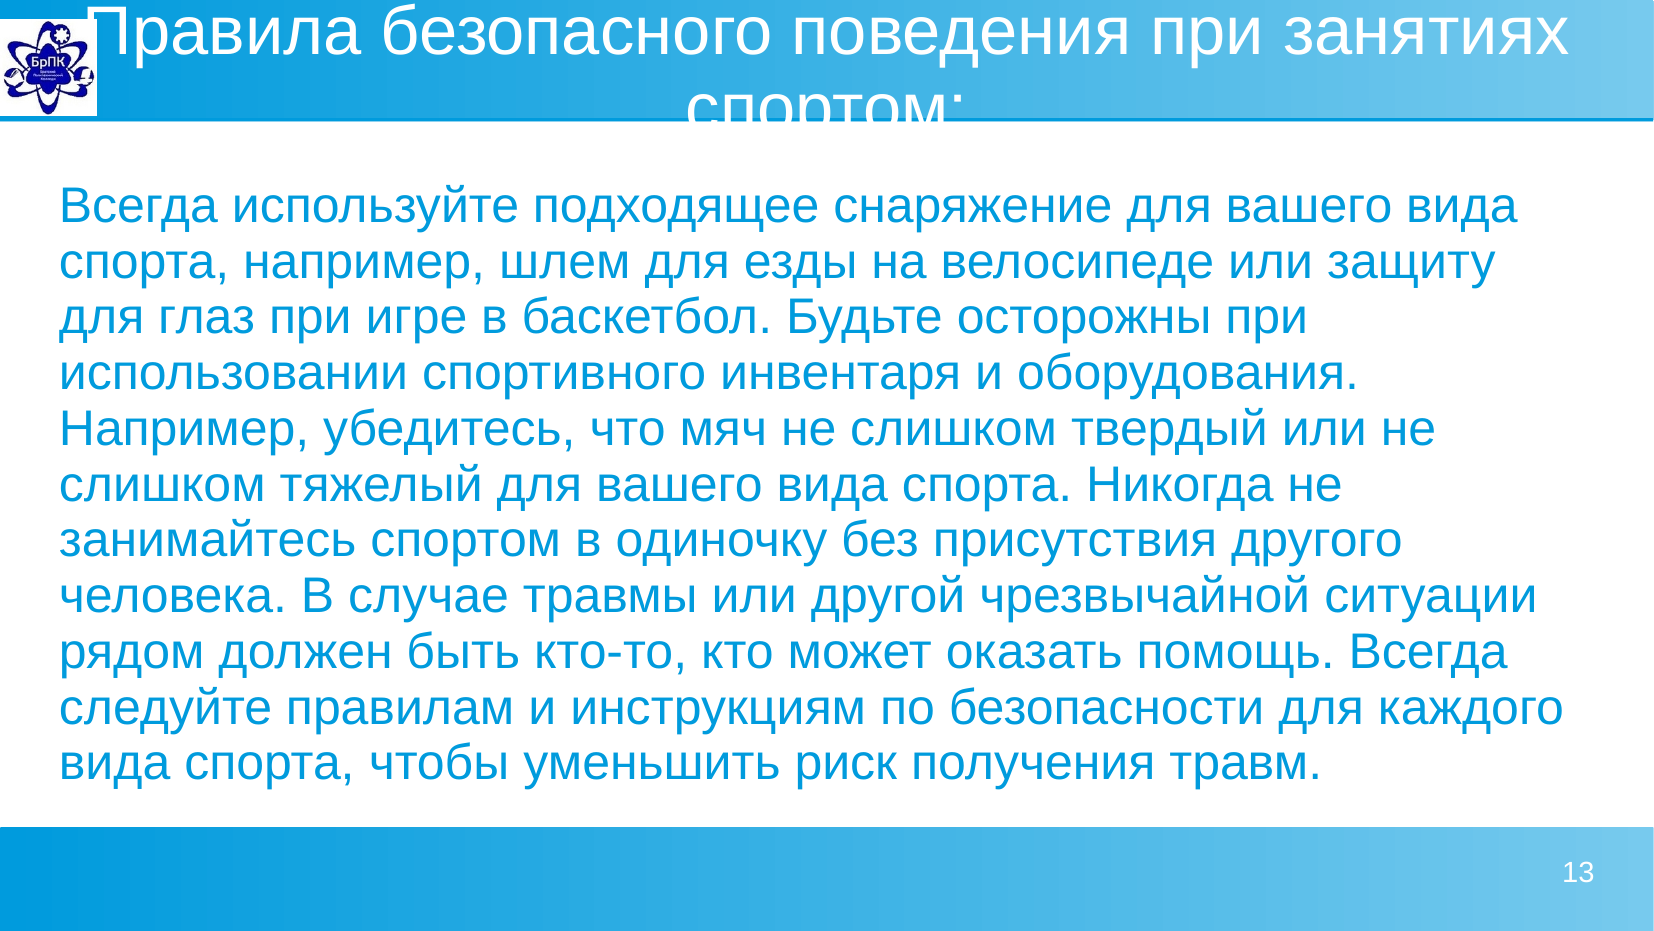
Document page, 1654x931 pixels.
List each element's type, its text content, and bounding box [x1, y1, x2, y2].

title Правила безопасного поведения при занятиях спортом: [59, 0, 1595, 146]
list Всегда используйте подходящее снаряжение для вашего вида спорта, например, шлем для езды на велосипеде или защиту для глаз при игре в баскетбол. Будьте осторожны при использовании спортивного инвентаря и оборудования. Например, убедитесь, что мяч не слишком твердый или не слишком тяжелый для вашего вида спорта. Никогда не занимайтесь спортом в одиночку без присутствия другого человека. В случае травмы или другой чрезвычайной ситуации рядом должен быть кто-то, кто может оказать помощь. Всегда следуйте правилам и инструкциям по безопасности для каждого вида спорта, чтобы уменьшить риск получения травм. [59, 177, 1595, 768]
picture [0, 19, 96, 115]
